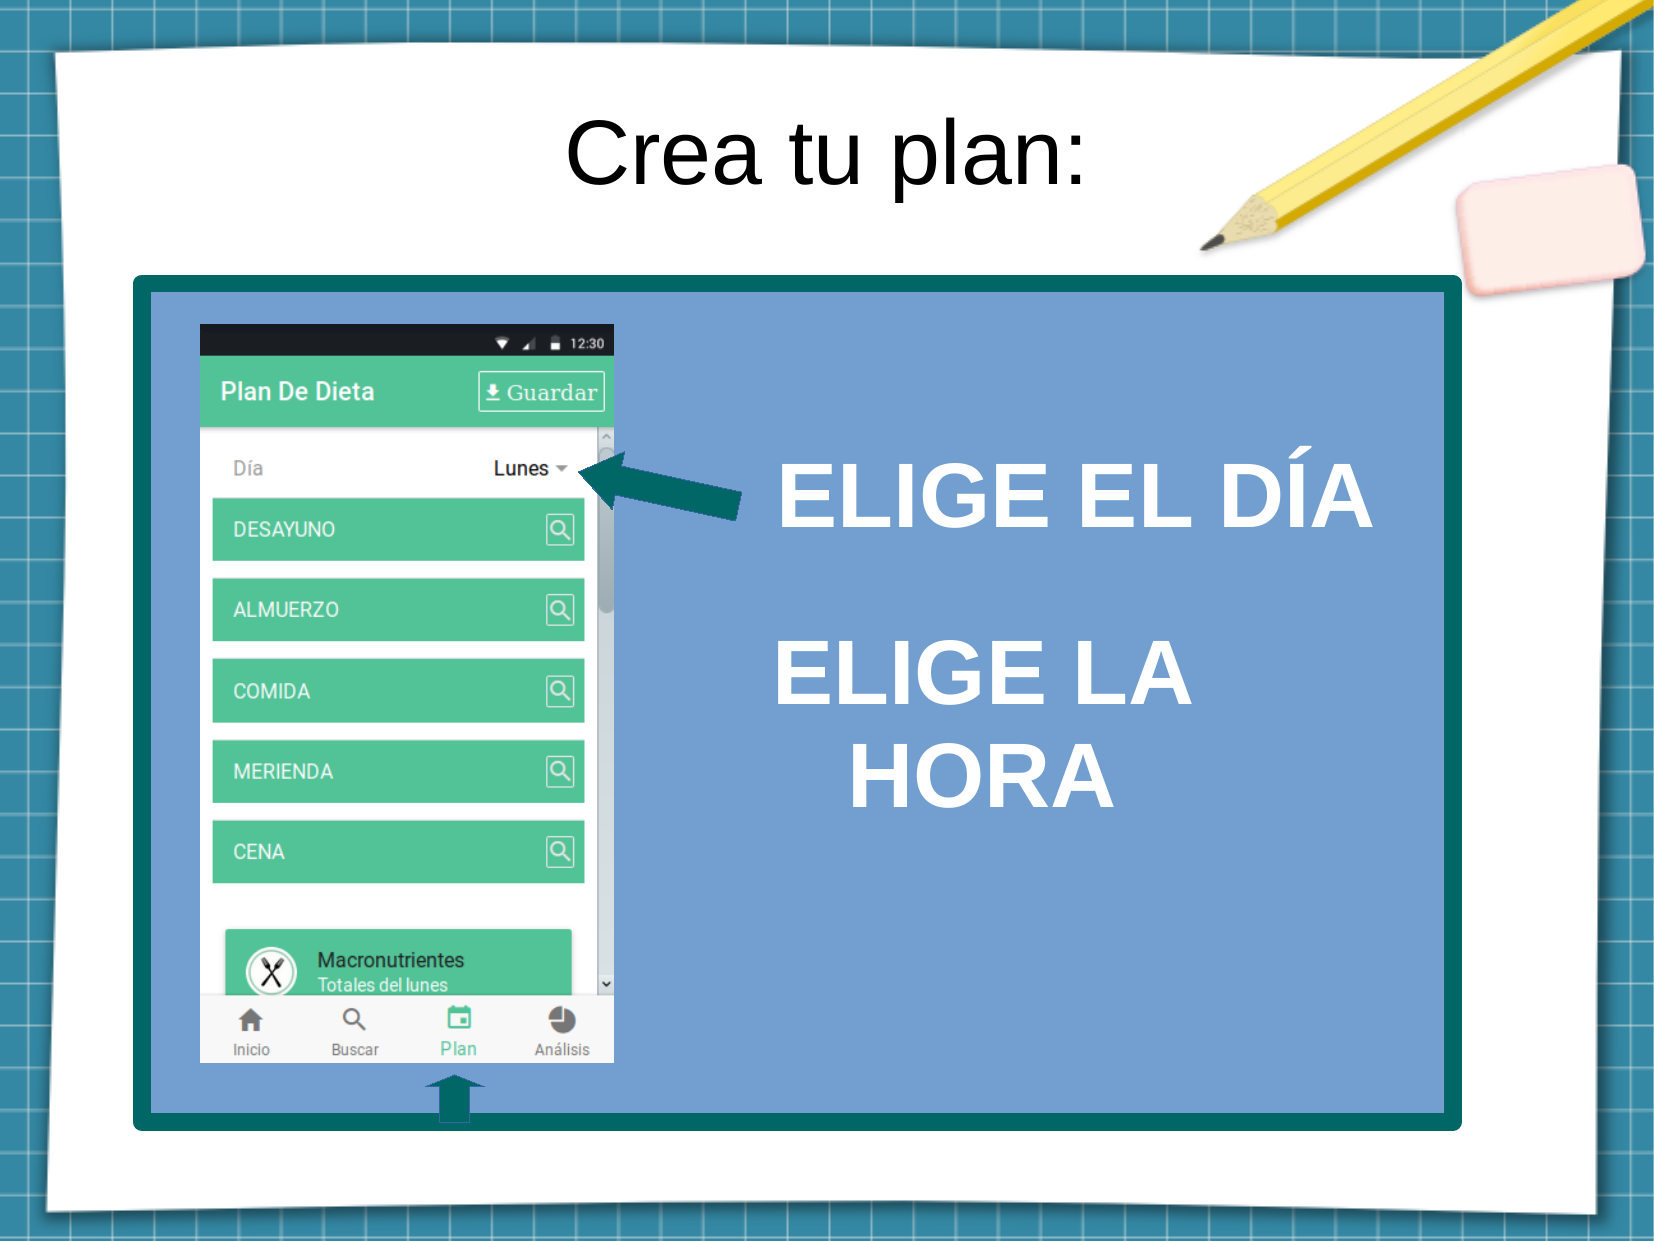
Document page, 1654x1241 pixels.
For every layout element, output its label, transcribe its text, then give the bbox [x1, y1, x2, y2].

picture [0, 0, 1654, 1241]
text_box [141, 283, 1453, 1123]
text_box ELIGE LA HORA [653, 614, 1312, 801]
text_box ELIGE EL DÍA [747, 437, 1406, 538]
title Crea tu plan: [82, 49, 1571, 257]
